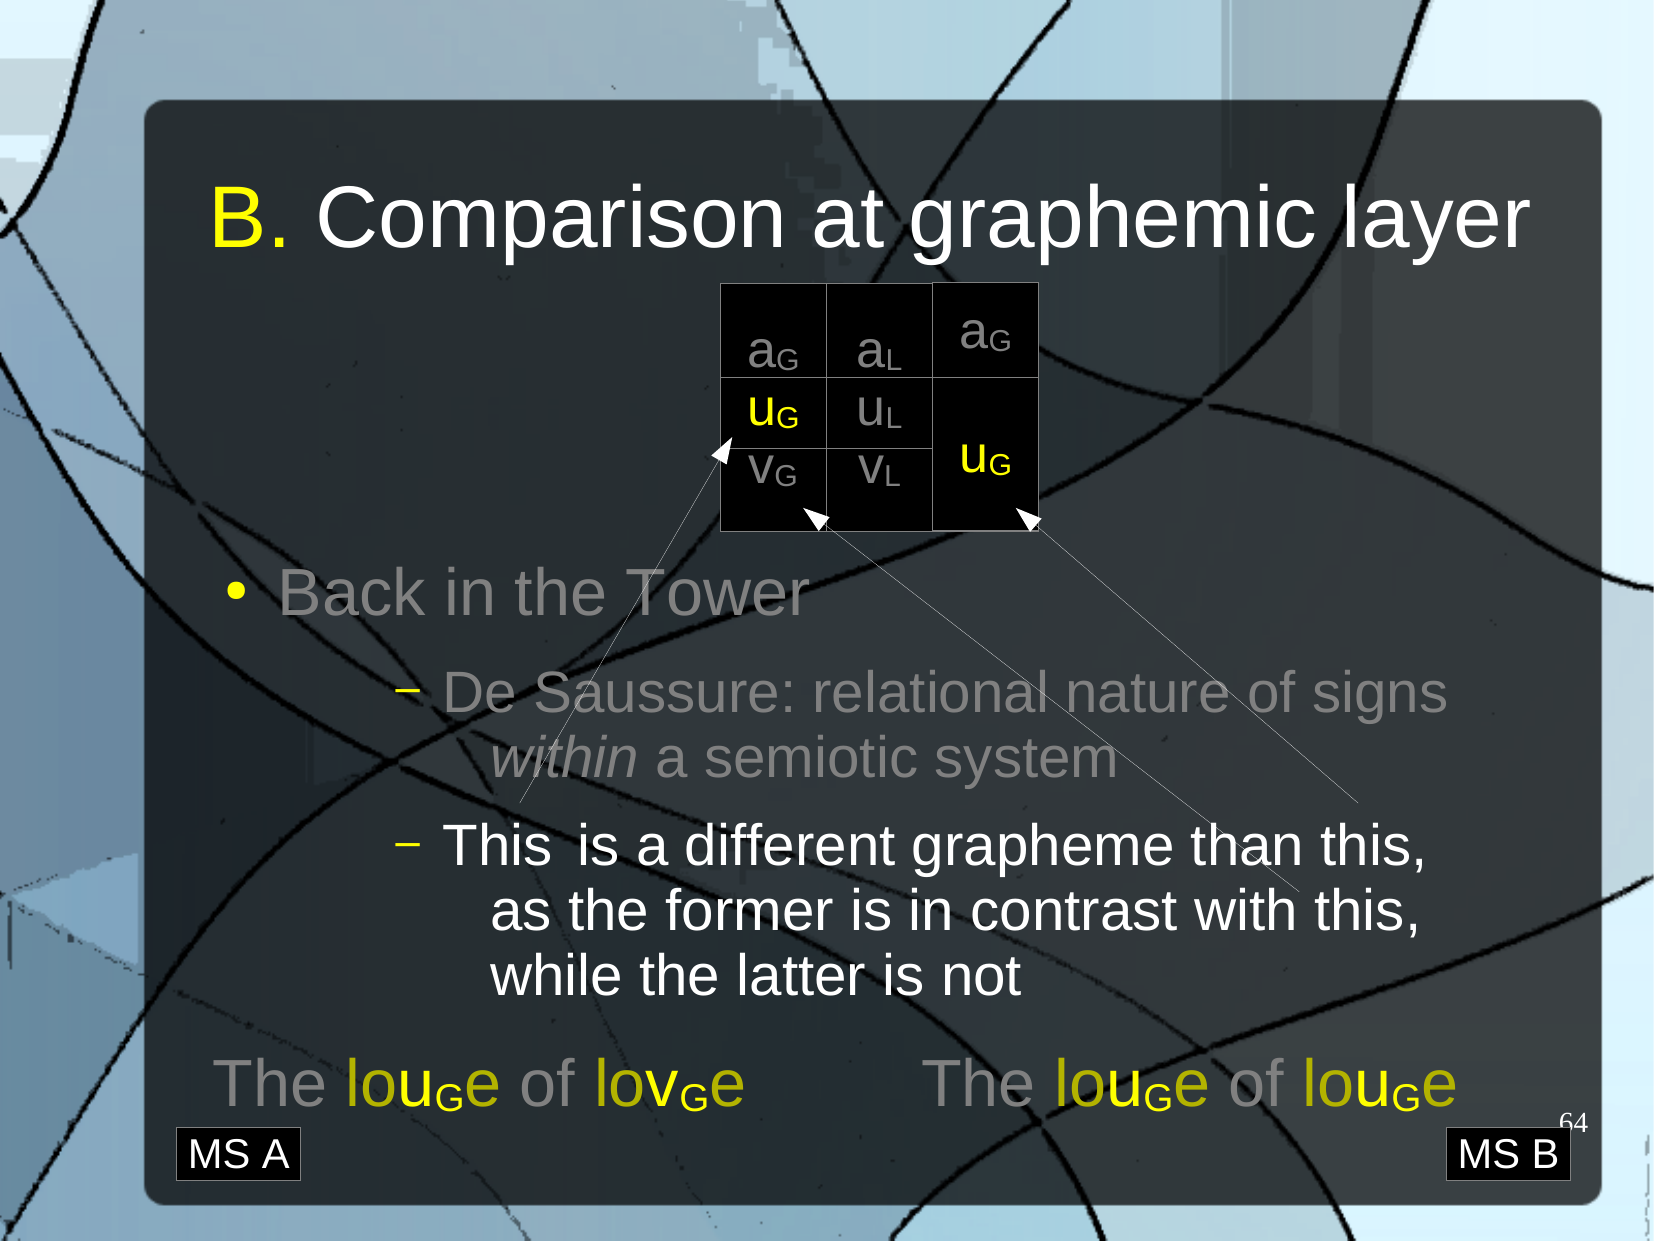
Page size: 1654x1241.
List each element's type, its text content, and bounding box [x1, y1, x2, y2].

text_box MS B [1446, 1127, 1571, 1181]
text_box aL uL vL [827, 378, 932, 448]
text_box aG uG vG [721, 325, 827, 377]
text_box uG [932, 377, 1039, 531]
title B. Comparison at graphemic layer [159, 108, 1583, 325]
text_box aL uL vL [827, 325, 932, 377]
picture [0, 0, 1654, 1241]
text_box aG uG vG [720, 449, 827, 532]
text_box aL uL vL [827, 449, 932, 532]
text_box MS A [176, 1127, 301, 1181]
text_box aG [966, 334, 979, 345]
text_box aG uG vG [721, 378, 827, 448]
list Back in the Tower De Saussure: relational nature of signs within a semiotic system This is a different grapheme than this, as the former is in contrast with this, while the latter is not [206, 555, 1571, 1028]
list The louGe of lovGe The louGe of louGe [141, 1046, 1506, 1241]
text_box aG [932, 325, 1039, 377]
